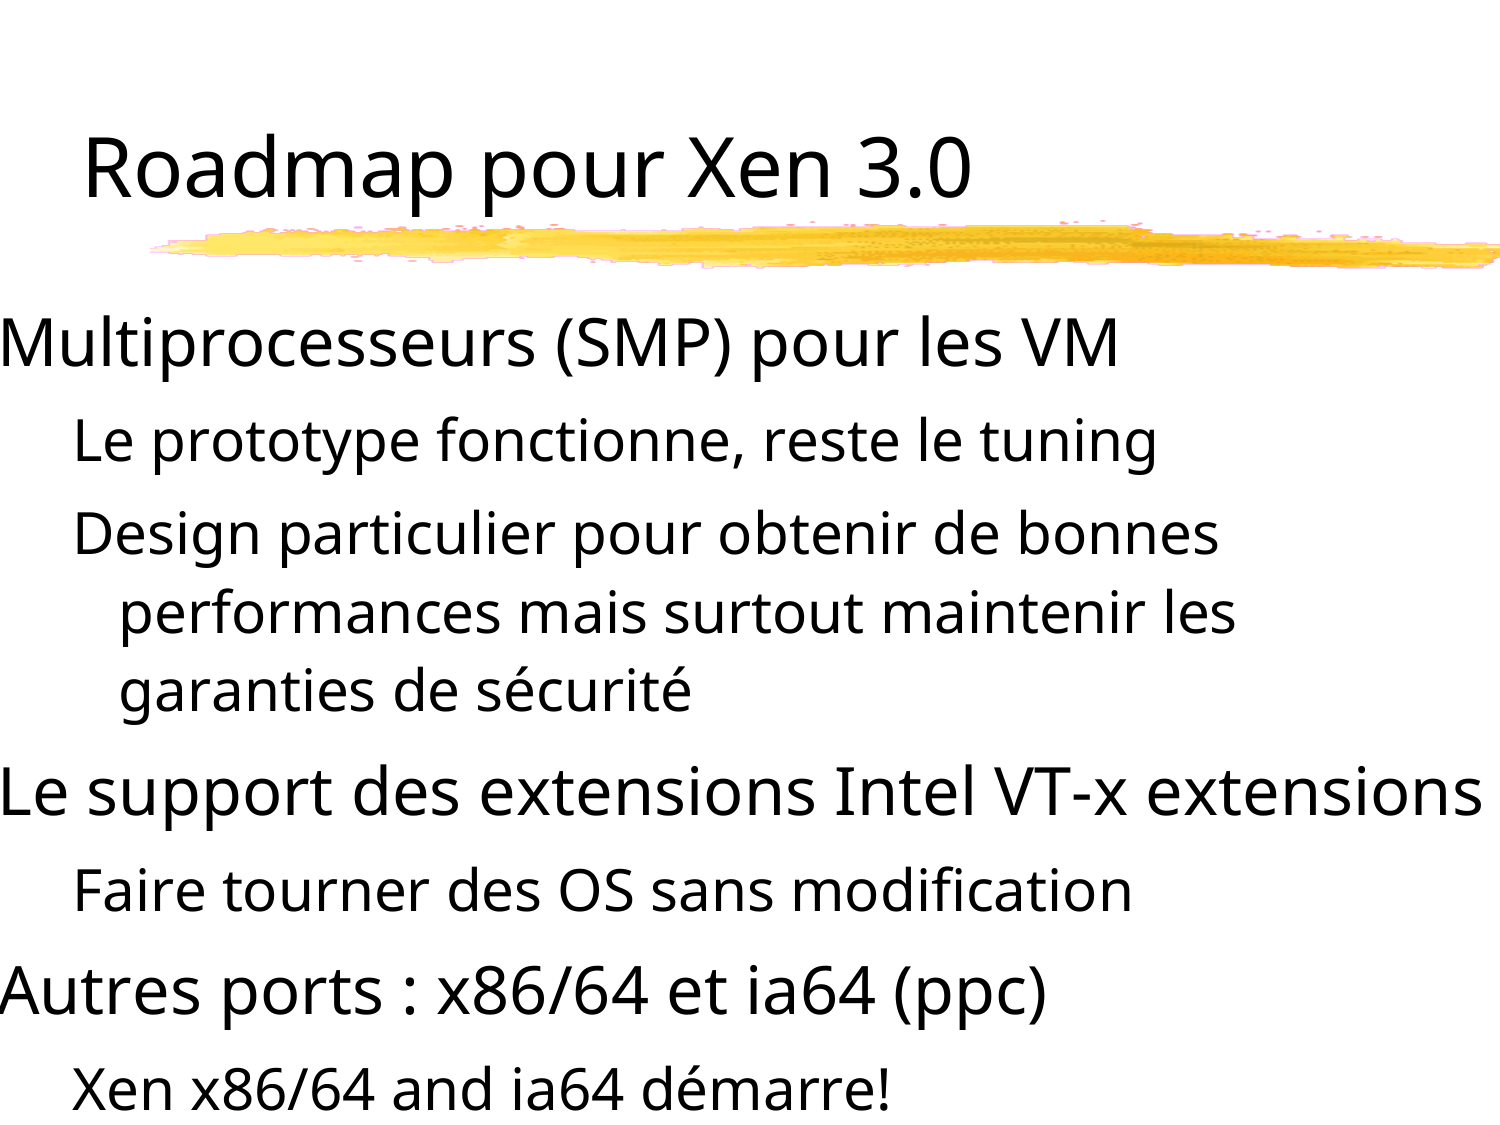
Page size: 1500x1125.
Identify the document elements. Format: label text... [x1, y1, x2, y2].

picture [150, 215, 1500, 279]
title Roadmap pour Xen 3.0 [66, 37, 1342, 225]
list Multiprocesseurs (SMP) pour les VM Le prototype fonctionne, reste le tuning Design particulier pour obtenir de bonnes performances mais surtout maintenir les garanties de sécurité Le support des extensions Intel VT-x extensions Faire tourner des OS sans modification Autres ports : x86/64 et ia64 (ppc) Xen x86/64 and ia64 démarre! [0, 287, 1500, 1075]
